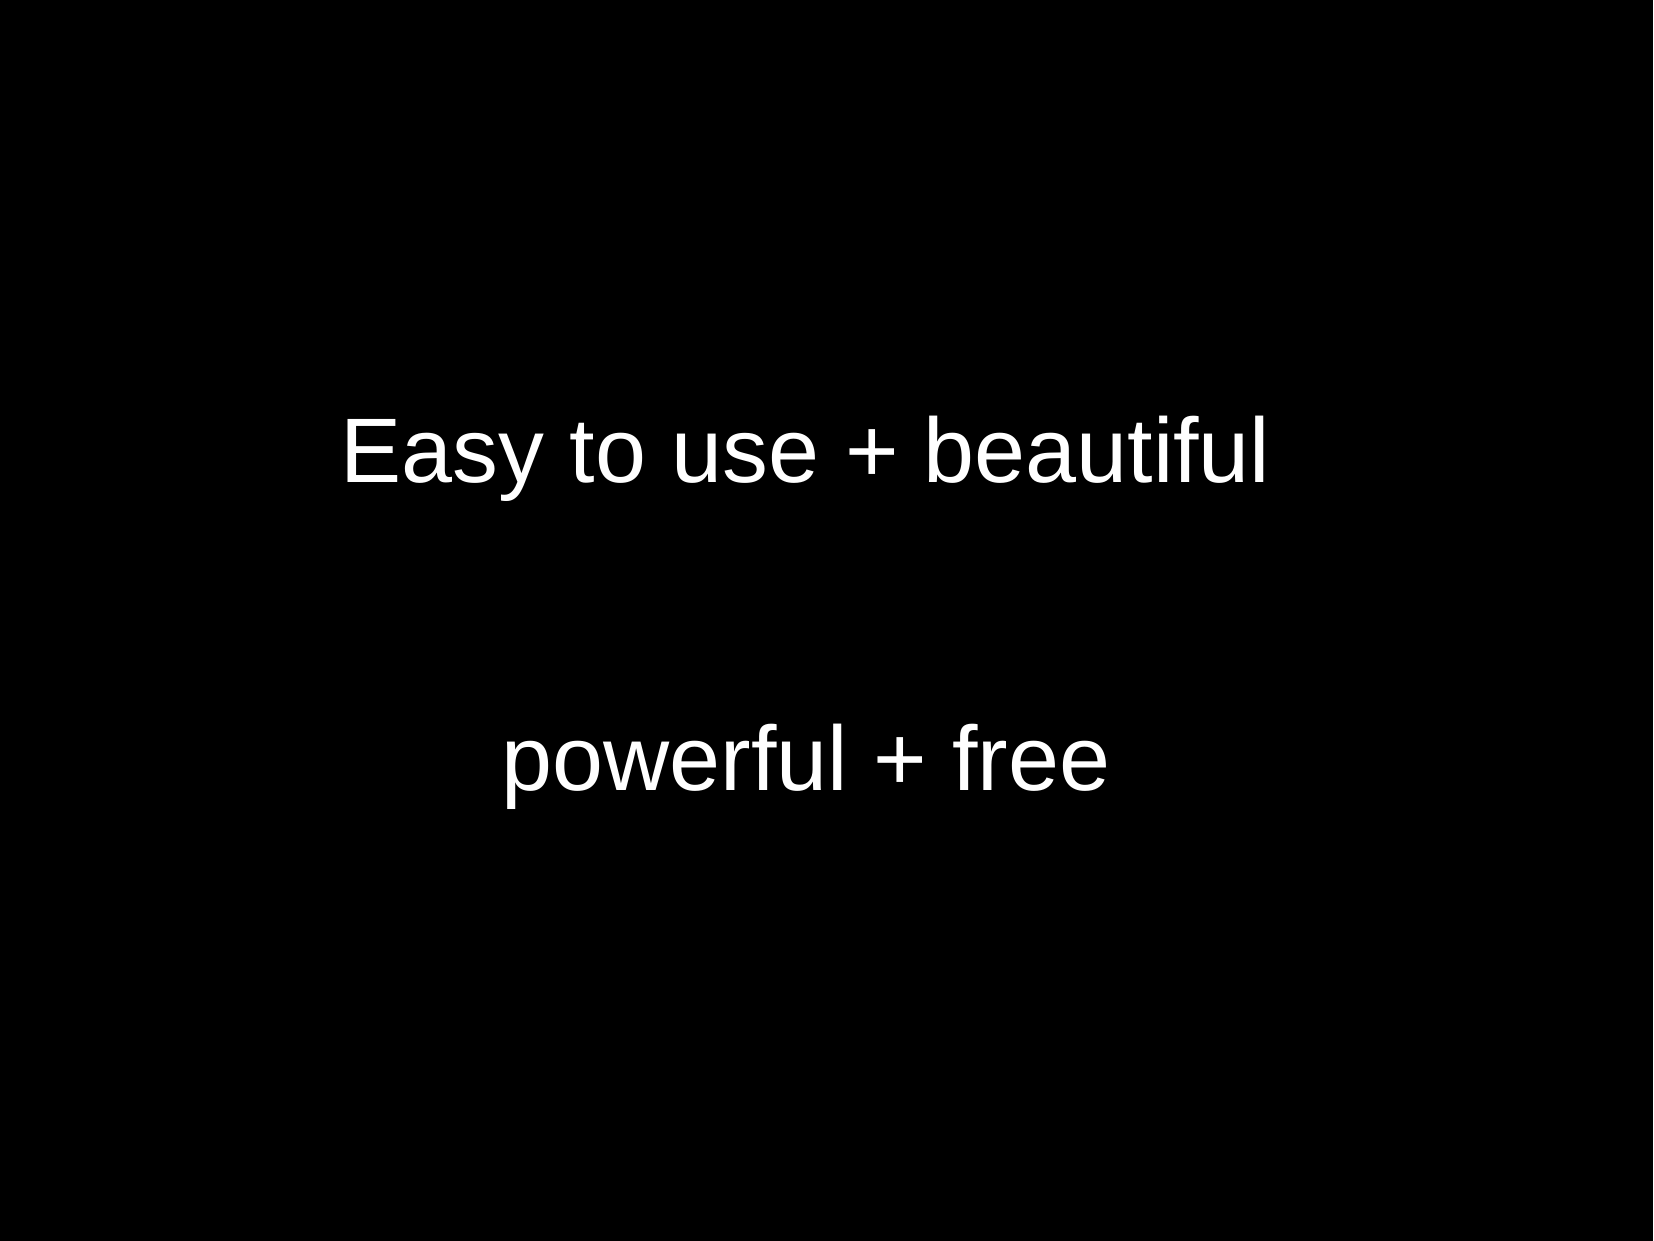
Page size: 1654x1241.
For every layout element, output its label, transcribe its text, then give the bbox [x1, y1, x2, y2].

text_box Easy to use + beautiful powerful + free [112, 187, 1501, 818]
